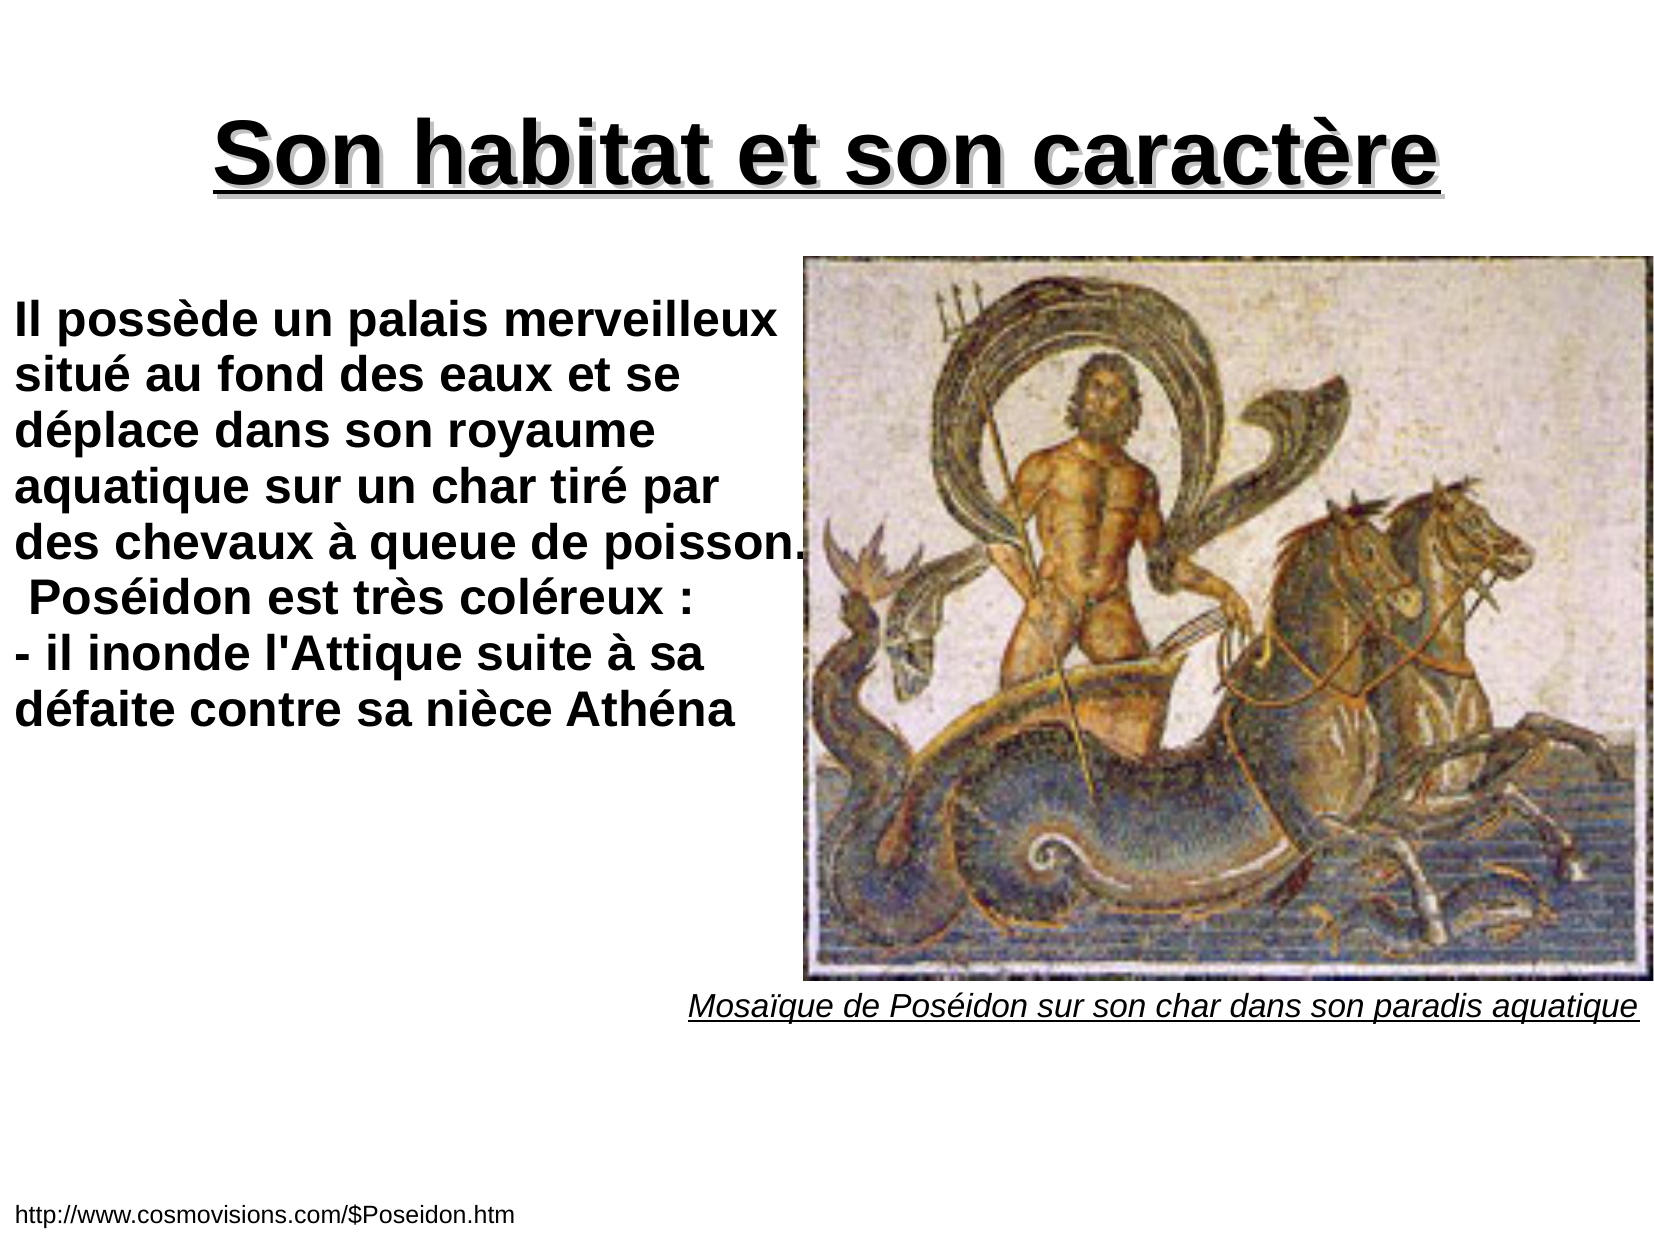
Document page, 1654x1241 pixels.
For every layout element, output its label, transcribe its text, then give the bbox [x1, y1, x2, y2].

text_box Il possède un palais merveilleux situé au fond des eaux et se déplace dans son royaume aquatique sur un char tiré par des chevaux à queue de poisson. Poséidon est très coléreux : - il inonde l'Attique suite à sa défaite contre sa nièce Athéna [0, 283, 803, 869]
text_box http://www.cosmovisions.com/$Poseidon.htm [0, 1192, 827, 1236]
text_box Mosaïque de Poséidon sur son char dans son paradis aquatique [673, 980, 1654, 1033]
picture [803, 256, 1654, 980]
title Son habitat et son caractère [82, 49, 1571, 257]
